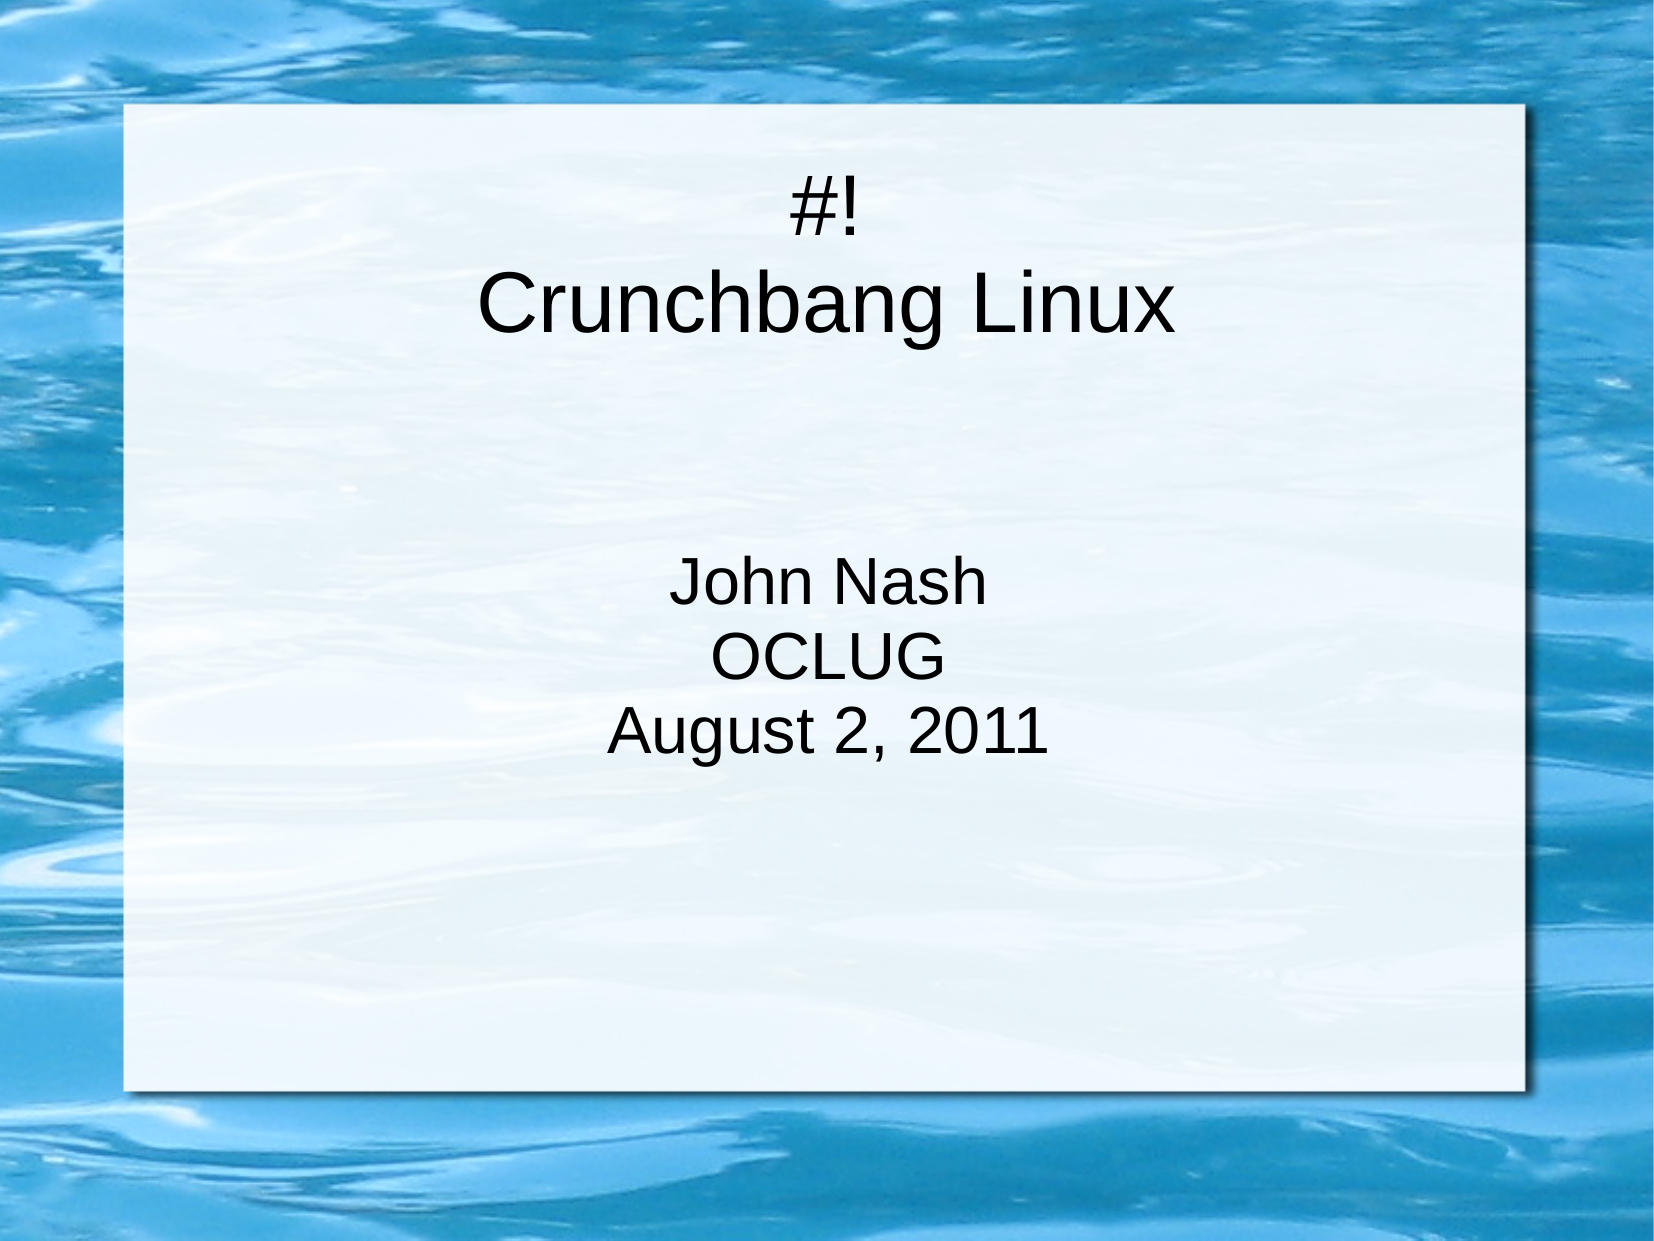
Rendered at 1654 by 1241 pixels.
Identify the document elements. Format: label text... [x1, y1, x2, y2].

picture [0, 0, 1654, 1241]
subtitle John Nash OCLUG August 2, 2011 [150, 390, 1509, 922]
title #! Crunchbang Linux [147, 157, 1506, 351]
